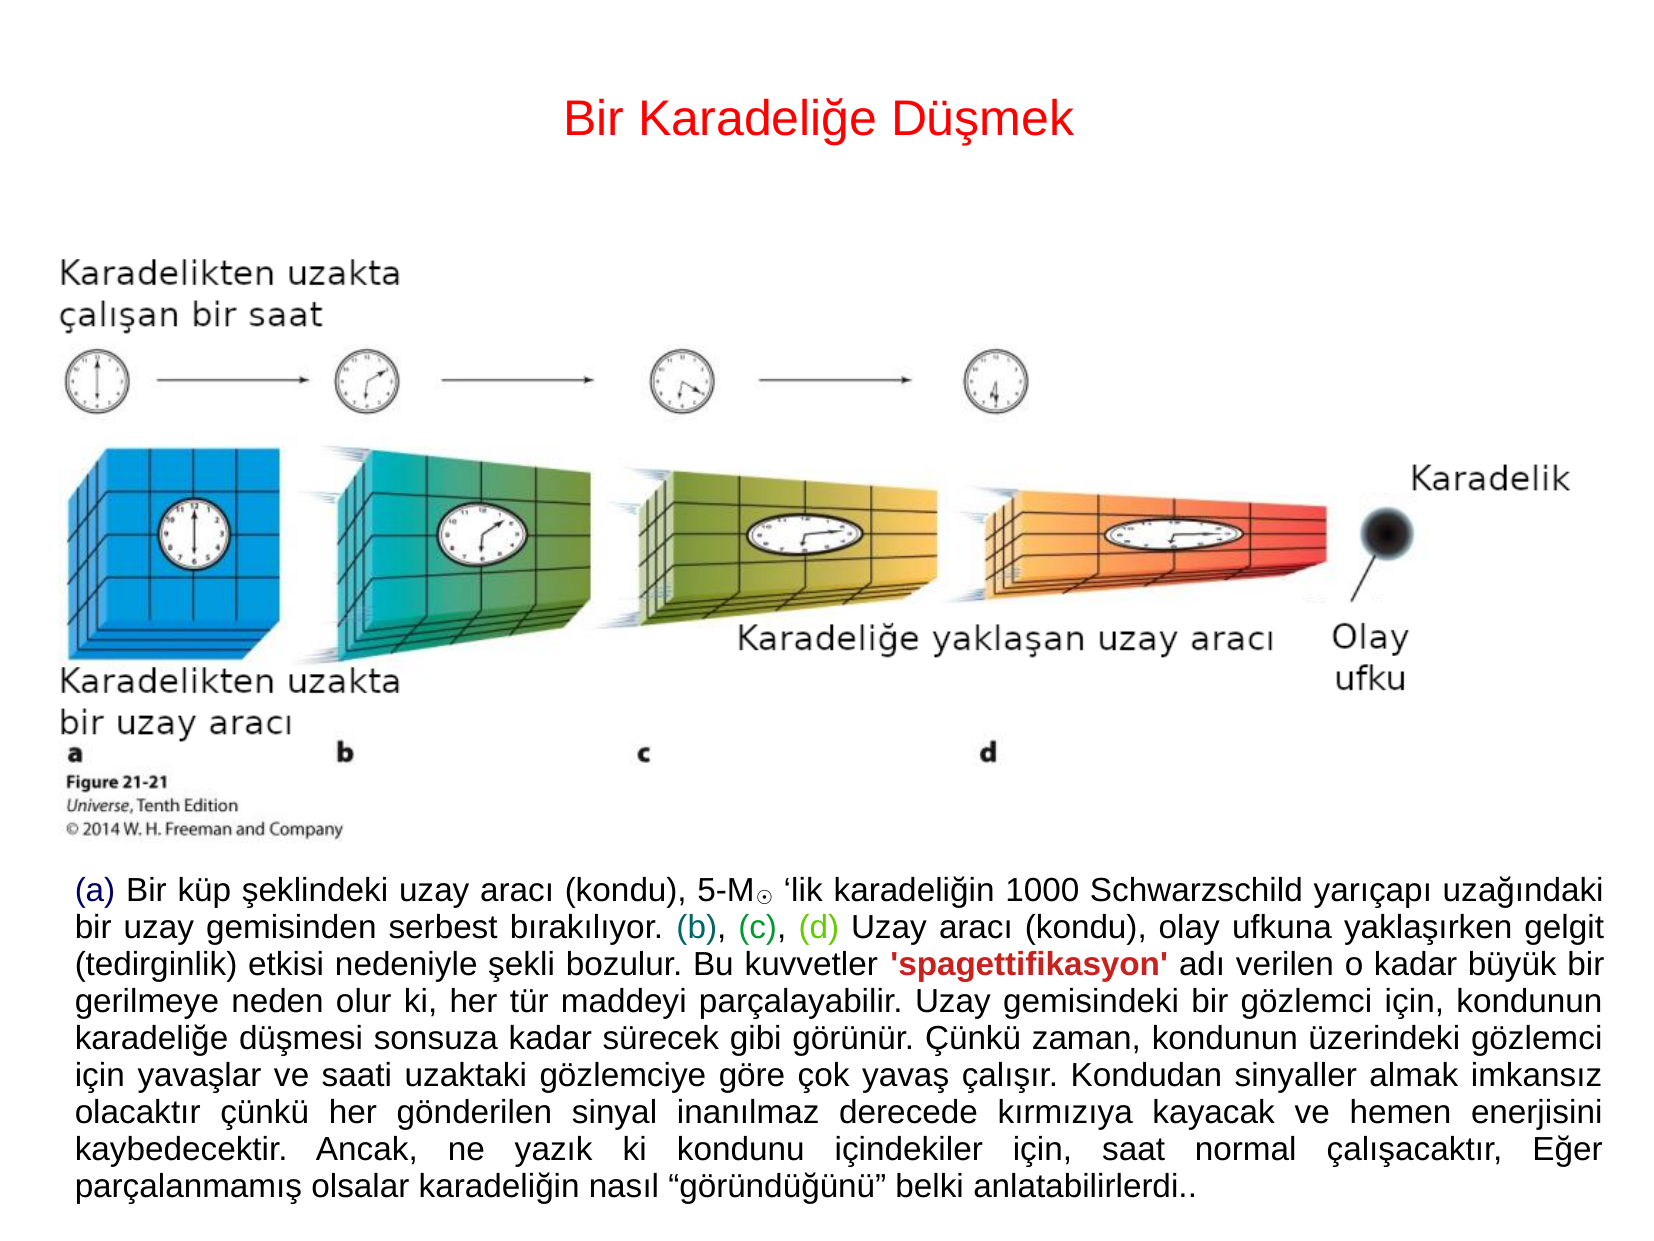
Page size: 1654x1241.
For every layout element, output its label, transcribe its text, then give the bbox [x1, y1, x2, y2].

text_box (a) Bir küp şeklindeki uzay aracı (kondu), 5-M☉ ‘lik karadeliğin 1000 Schwarzschild yarıçapı uzağındaki bir uzay gemisinden serbest bırakılıyor. (b), (c), (d) Uzay aracı (kondu), olay ufkuna yaklaşırken gelgit (tedirginlik) etkisi nedeniyle şekli bozulur. Bu kuvvetler 'spagettifikasyon' adı verilen o kadar büyük bir gerilmeye neden olur ki, her tür maddeyi parçalayabilir. Uzay gemisindeki bir gözlemci için, kondunun karadeliğe düşmesi sonsuza kadar sürecek gibi görünür. Çünkü zaman, kondunun üzerindeki gözlemci için yavaşlar ve saati uzaktaki gözlemciye göre çok yavaş çalışır. Kondudan sinyaller almak imkansız olacaktır çünkü her gönderilen sinyal inanılmaz derecede kırmızıya kayacak ve hemen enerjisini kaybedecektir. Ancak, ne yazık ki kondunu içindekiler için, saat normal çalışacaktır, Eğer parçalanmamış olsalar karadeliğin nasıl “göründüğünü” belki anlatabilirlerdi.. [60, 864, 1621, 1213]
text_box Bir Karadeliğe Düşmek [294, 83, 1345, 155]
picture [50, 248, 1591, 871]
